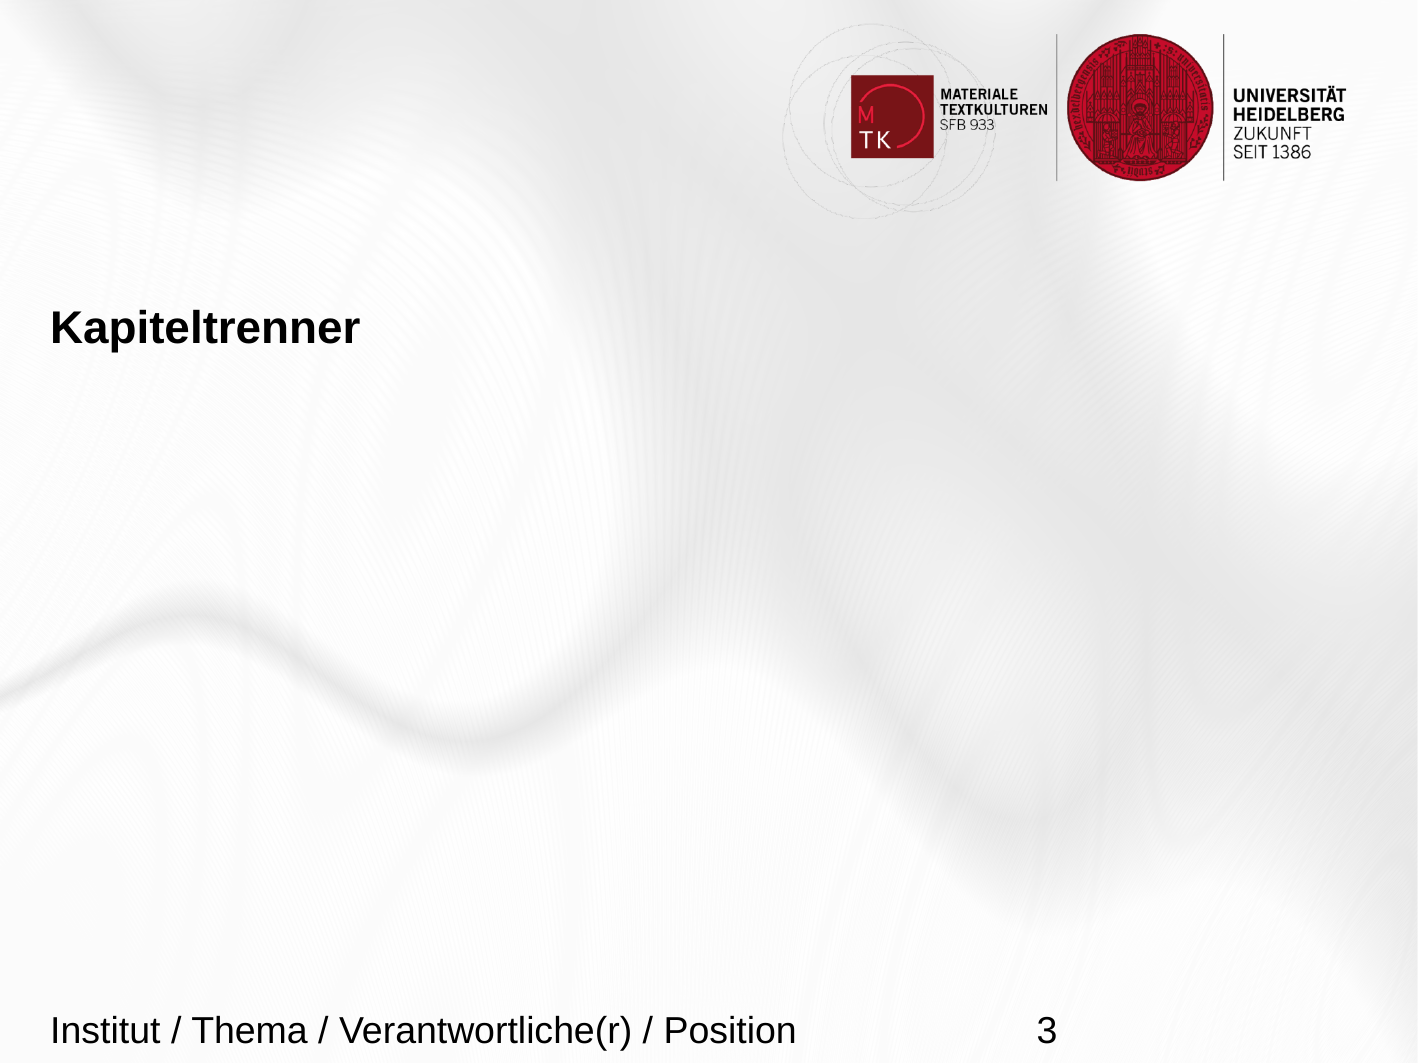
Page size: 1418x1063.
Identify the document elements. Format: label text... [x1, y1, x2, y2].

title Kapiteltrenner [35, 285, 1382, 363]
picture [0, 0, 1418, 1063]
footer Institut / Thema / Verantwortliche(r) / Position [35, 998, 980, 1028]
slide_number <Nummer> [1021, 998, 1382, 1028]
